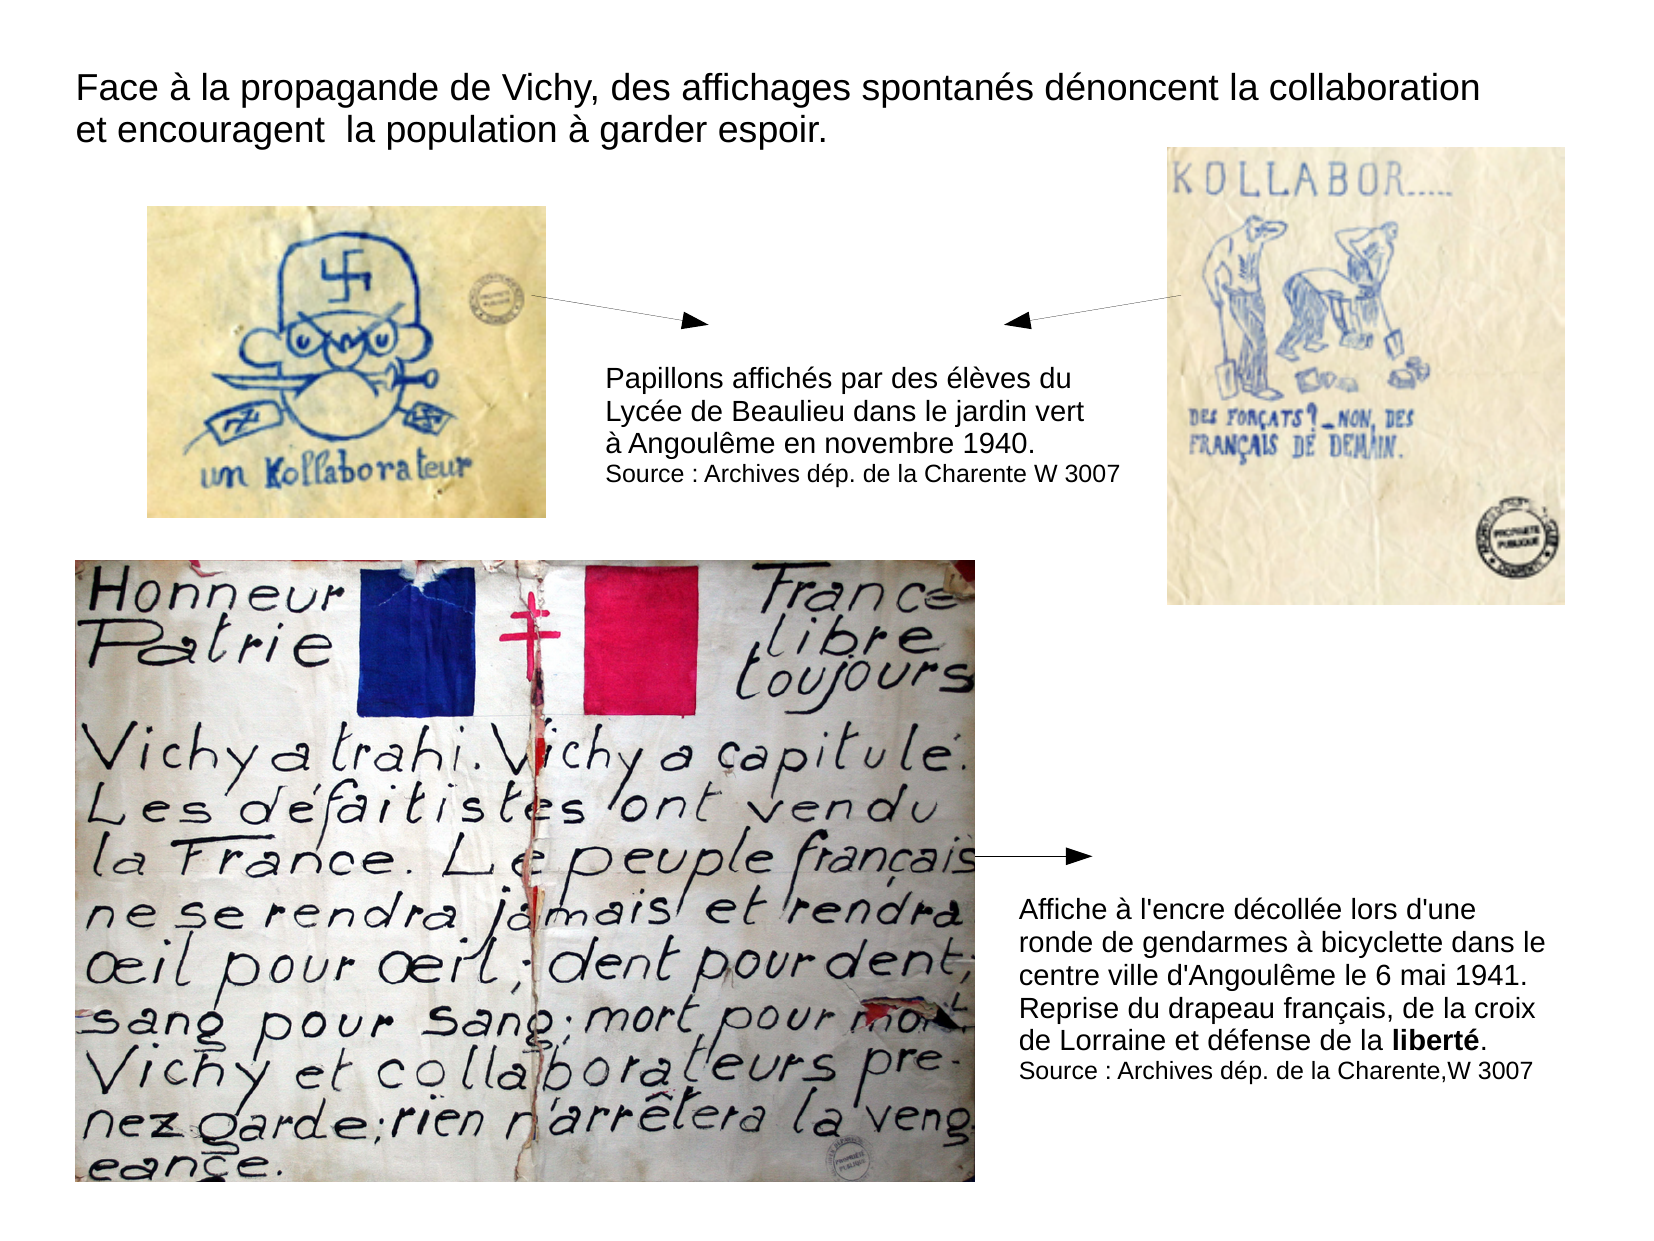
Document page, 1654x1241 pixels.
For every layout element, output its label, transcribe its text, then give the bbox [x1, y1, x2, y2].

text_box Face à la propagande de Vichy, des affichages spontanés dénoncent la collaboration et encouragent la population à garder espoir. [60, 59, 1506, 158]
picture [75, 560, 975, 1182]
text_box Affiche à l'encre décollée lors d'une ronde de gendarmes à bicyclette dans le centre ville d'Angoulême le 6 mai 1941. Reprise du drapeau français, de la croix de Lorraine et défense de la liberté. Source : Archives dép. de la Charente,W 3007 [1003, 885, 1565, 1094]
text_box Papillons affichés par des élèves du Lycée de Beaulieu dans le jardin vert à Angoulême en novembre 1940. Source : Archives dép. de la Charente W 3007 [590, 354, 1138, 496]
picture [1167, 147, 1565, 605]
picture [147, 206, 546, 518]
